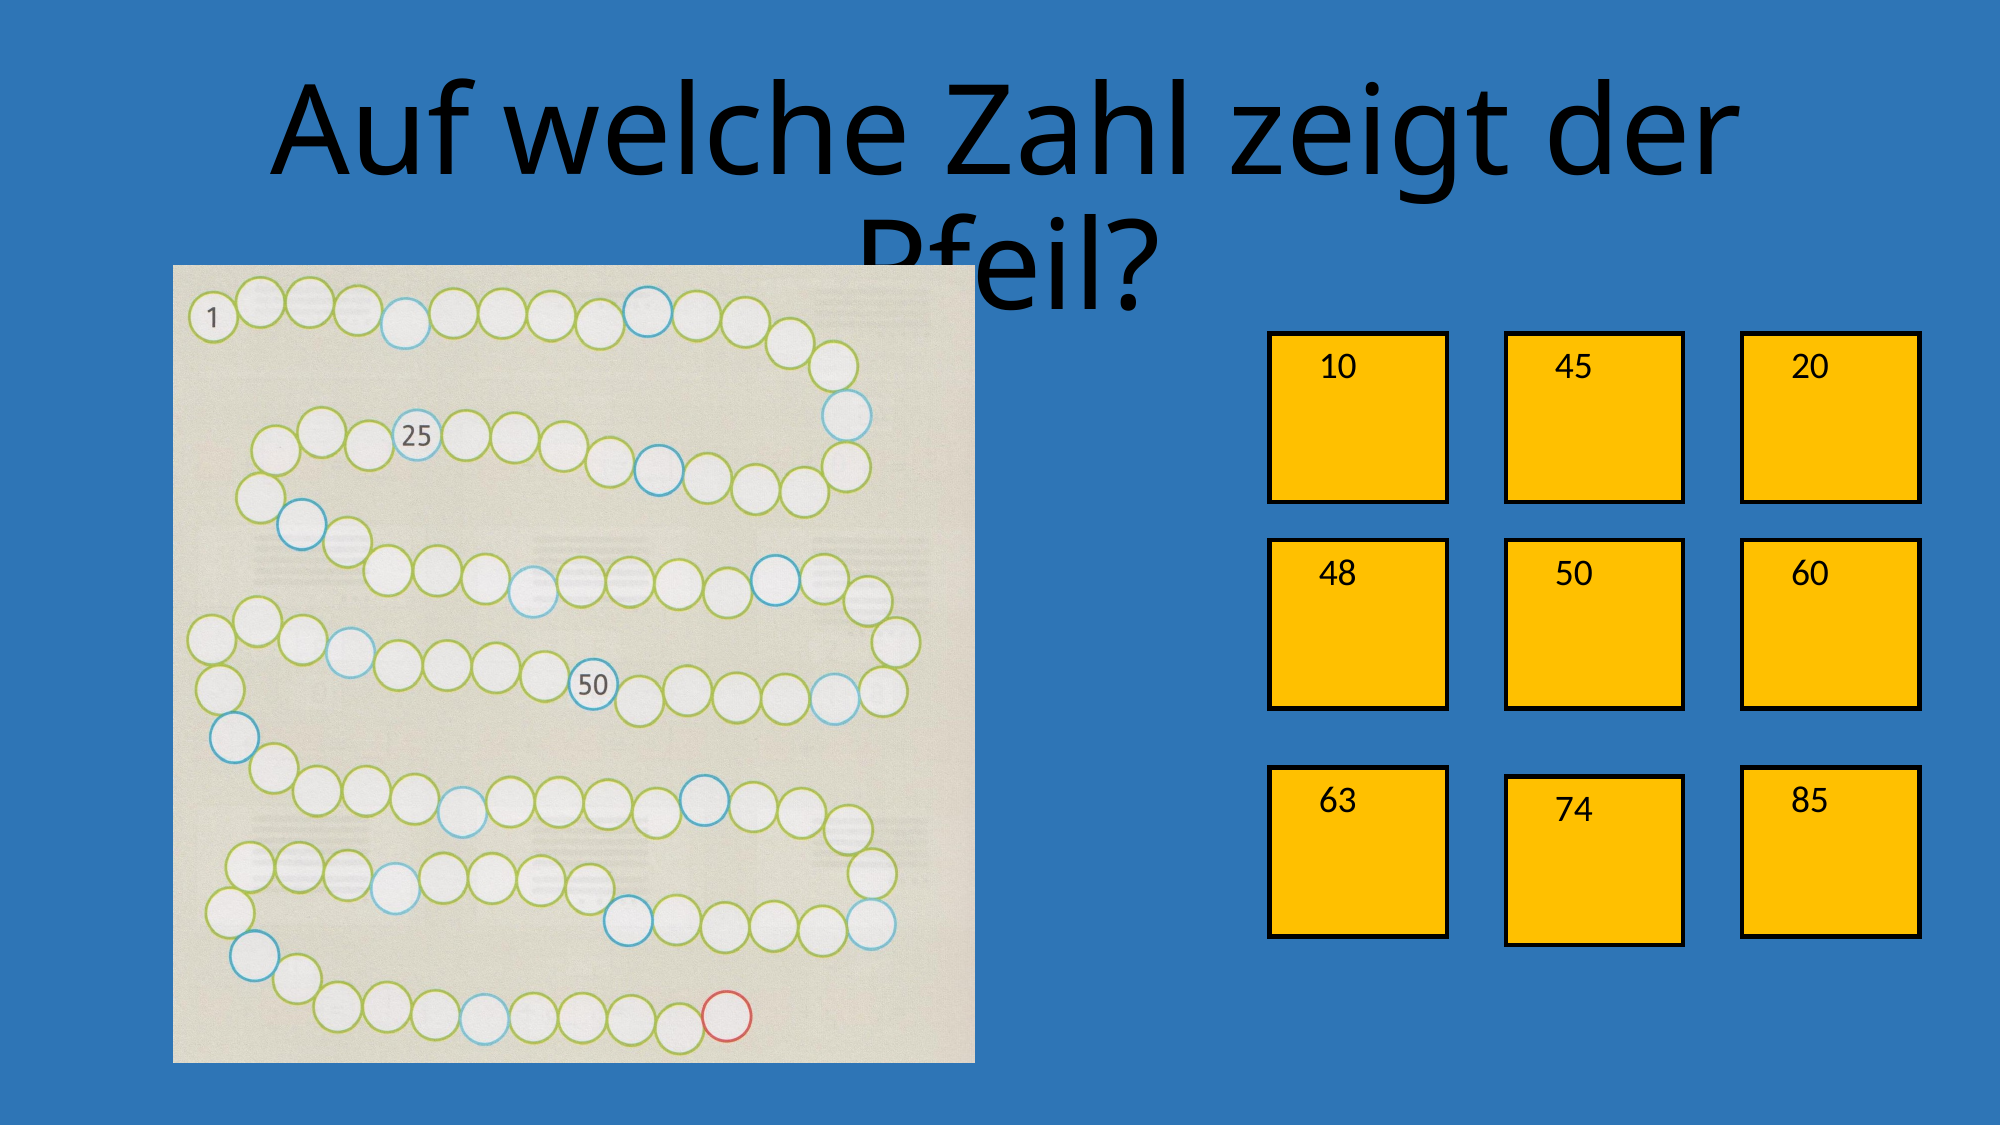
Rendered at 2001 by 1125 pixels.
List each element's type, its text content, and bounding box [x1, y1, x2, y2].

text_box 45 [1505, 333, 1684, 502]
text_box 74 [1505, 776, 1684, 945]
picture [173, 265, 975, 1063]
title Auf welche Zahl zeigt der Pfeil? [153, 59, 1861, 237]
text_box 48 [1269, 539, 1447, 709]
text_box 85 [1742, 767, 1920, 937]
text_box 50 [1505, 539, 1684, 709]
text_box 63 [1269, 767, 1447, 937]
text_box 20 [1742, 333, 1920, 502]
text_box 60 [1742, 539, 1920, 709]
text_box 10 [1269, 333, 1447, 502]
